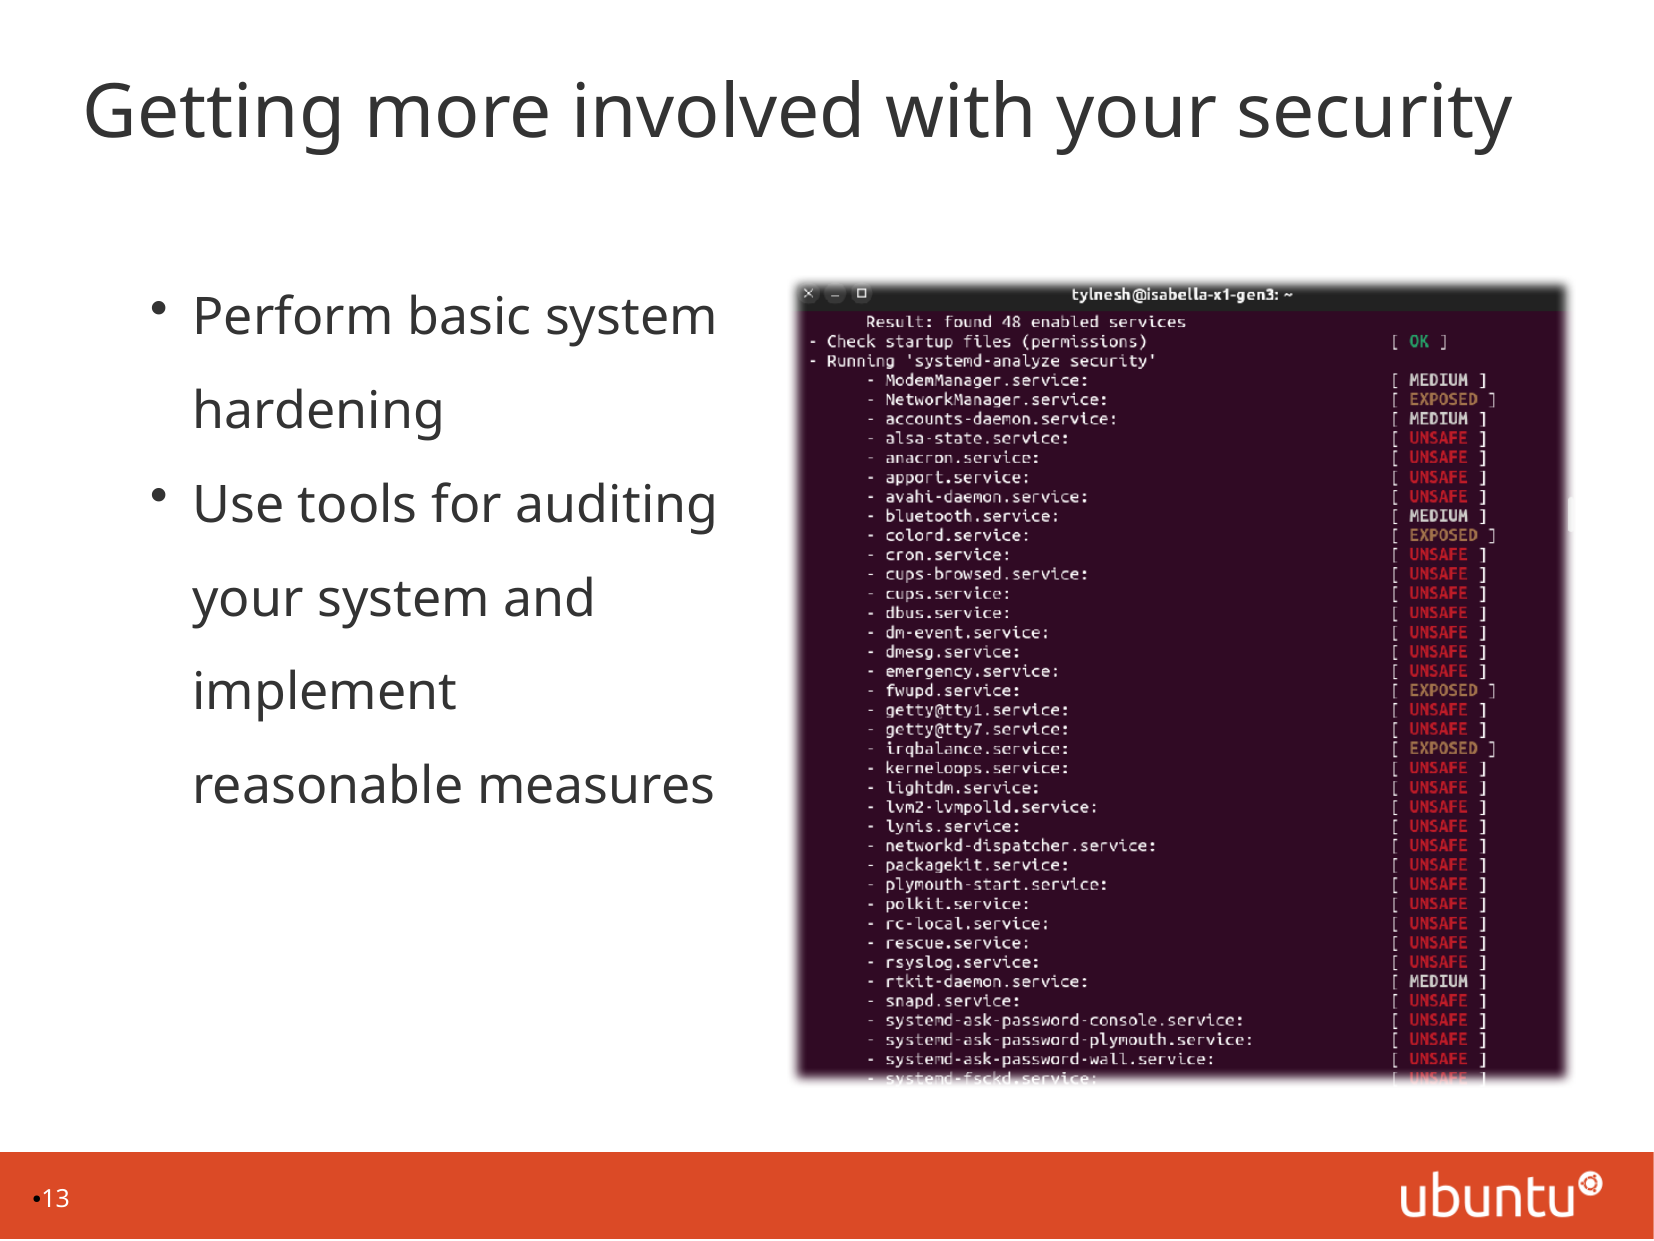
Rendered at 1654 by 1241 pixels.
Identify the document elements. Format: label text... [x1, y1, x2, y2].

picture [787, 275, 1576, 1088]
list Perform basic system hardening Use tools for auditing your system and implement reasonable measures [87, 180, 751, 901]
picture [0, 1152, 1654, 1239]
title Getting more involved with your security [82, 49, 1571, 257]
